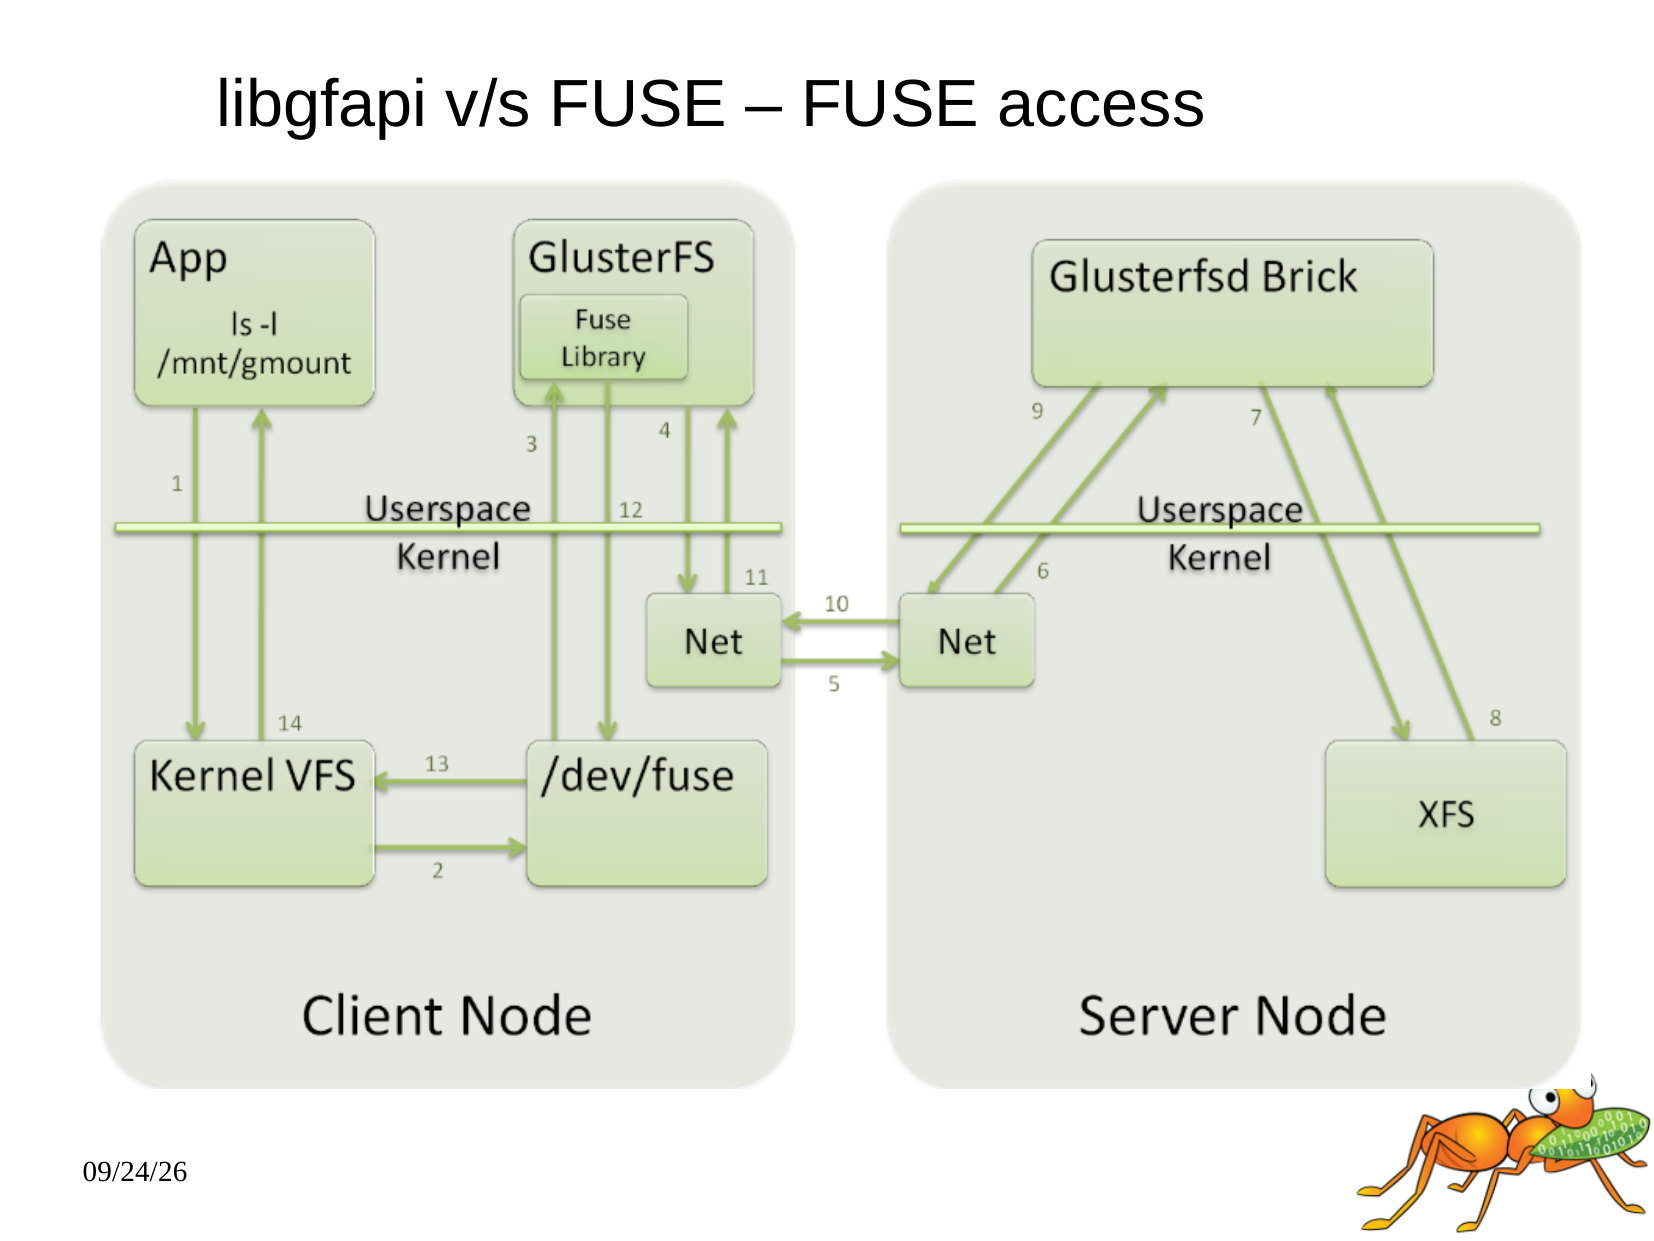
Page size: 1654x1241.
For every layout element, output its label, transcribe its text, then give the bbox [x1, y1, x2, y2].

text_box libgfapi v/s FUSE – FUSE access [76, 59, 1347, 149]
picture [98, 172, 1654, 1235]
